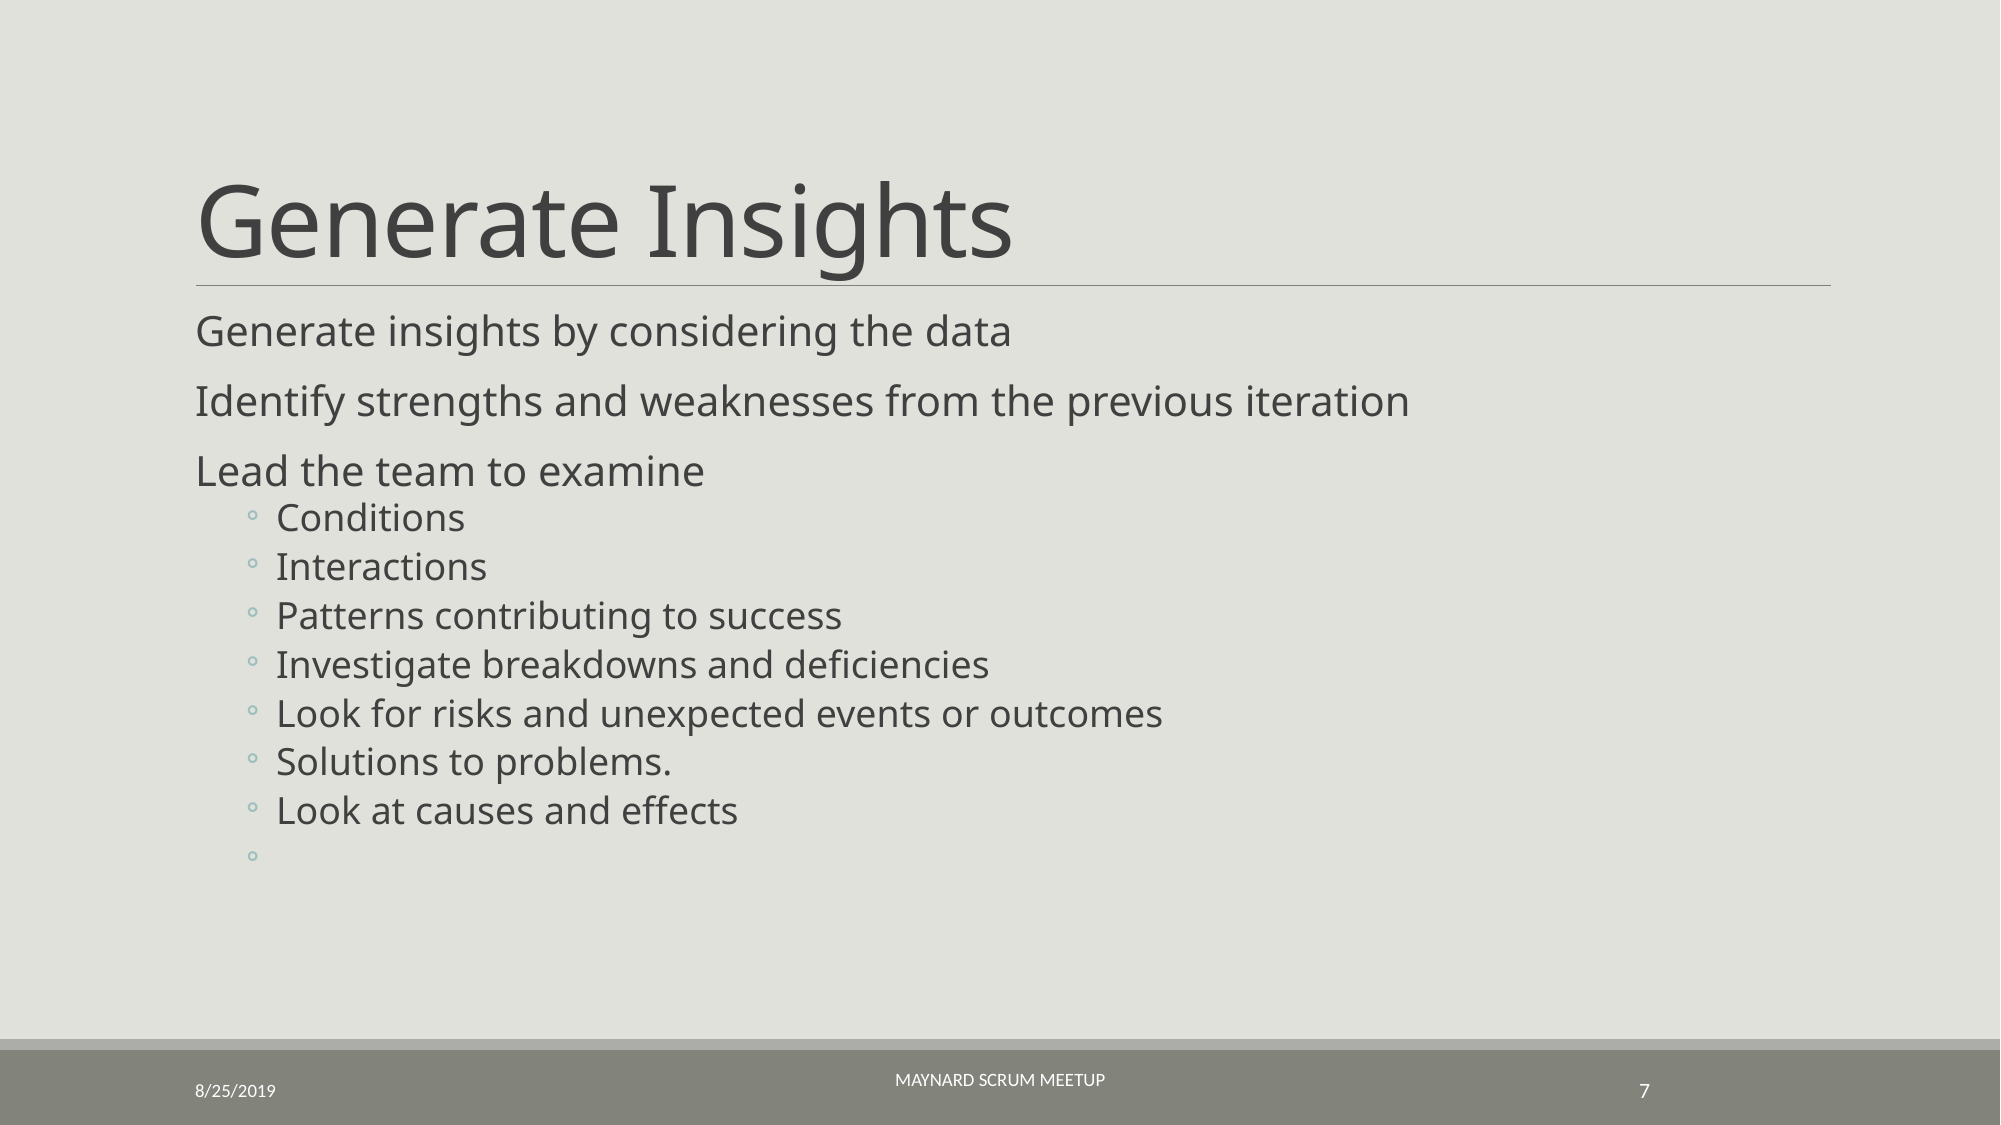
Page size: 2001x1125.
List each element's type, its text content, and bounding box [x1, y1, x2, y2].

text_box 7 [1624, 1059, 1840, 1120]
text_box Maynard Scrum meetup [604, 1059, 1396, 1120]
text_box 8/25/2019 [180, 1059, 586, 1120]
list Generate insights by considering the data Identify strengths and weaknesses from the previous iteration Lead the team to examine Conditions Interactions Patterns contributing to success Investigate breakdowns and deficiencies Look for risks and unexpected events or outcomes Solutions to problems. Look at causes and effects [180, 302, 1831, 963]
title Generate Insights [180, 47, 1831, 286]
